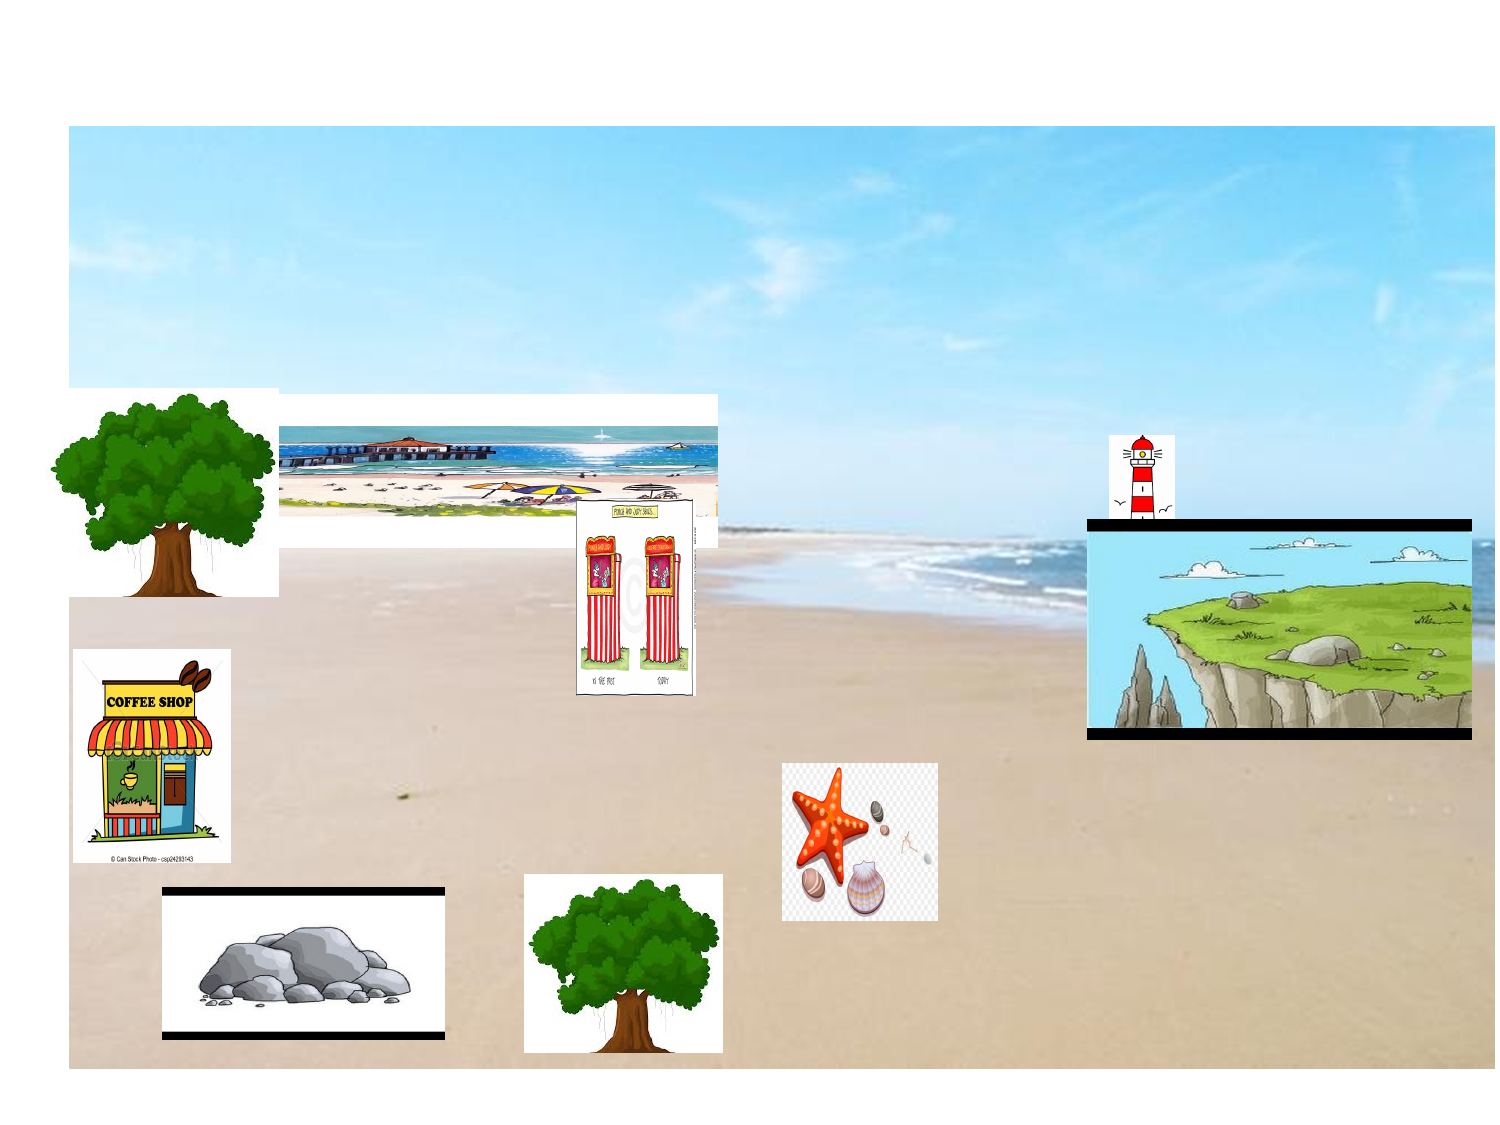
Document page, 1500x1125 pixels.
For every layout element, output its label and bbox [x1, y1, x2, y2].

picture [46, 126, 1495, 1070]
